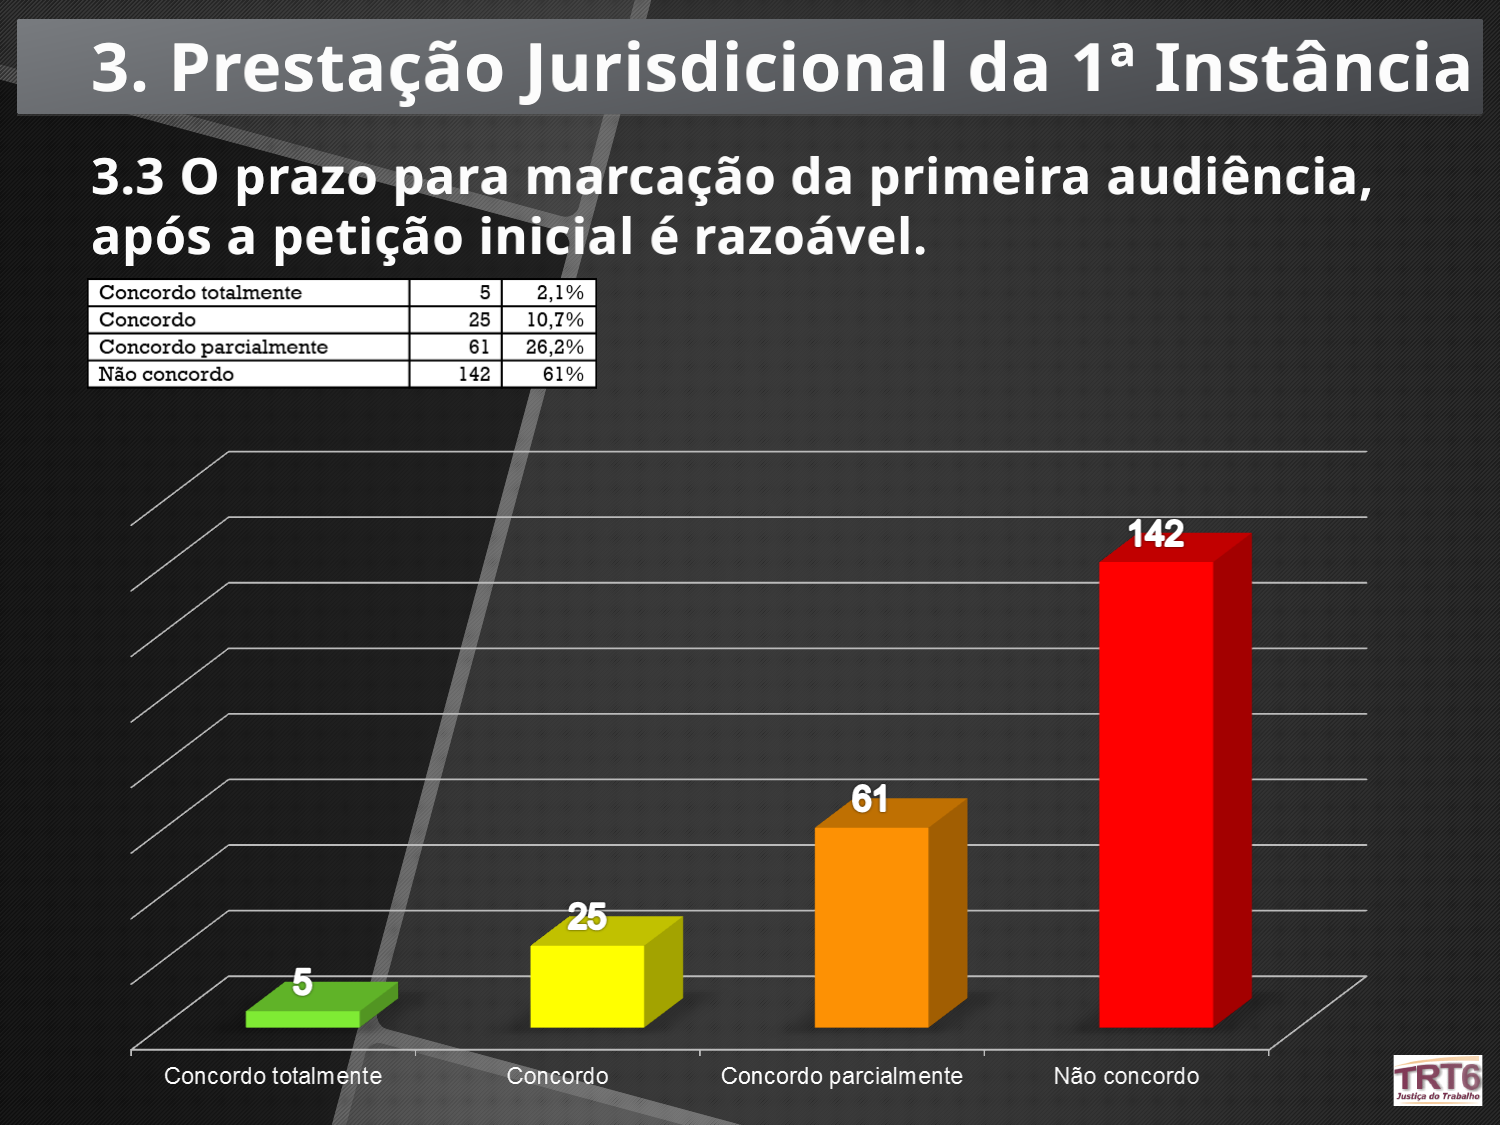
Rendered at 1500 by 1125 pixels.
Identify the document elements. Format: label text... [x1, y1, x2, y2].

text_box 3.3 O prazo para marcação da primeira audiência, após a petição inicial é razoável. [77, 137, 1447, 272]
picture [1440, 1055, 1483, 1106]
chart [60, 414, 1440, 1115]
text_box [18, 19, 1482, 114]
text_box 3. Prestação Jurisdicional da 1ª Instância [77, 18, 1500, 113]
picture [87, 273, 597, 399]
